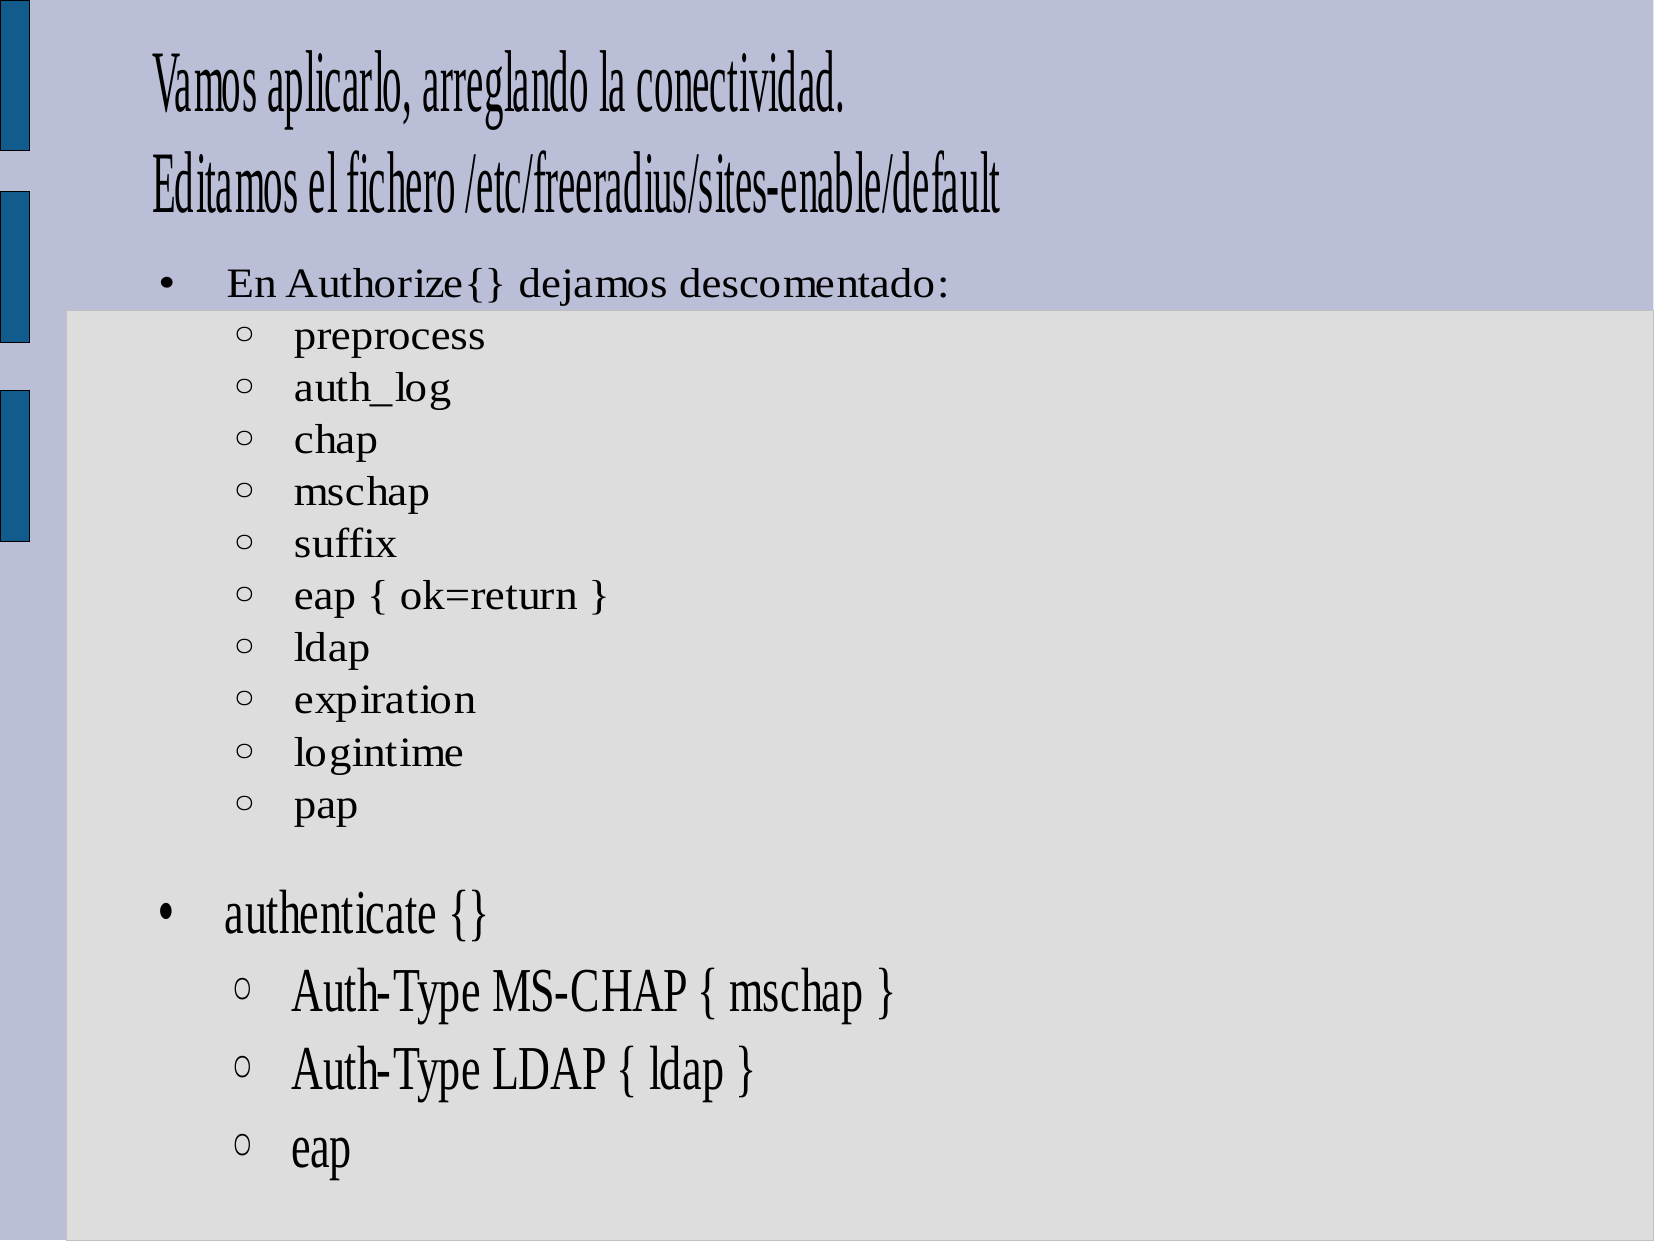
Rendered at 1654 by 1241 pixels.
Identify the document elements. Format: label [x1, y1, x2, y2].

chart [89, 29, 1654, 1240]
